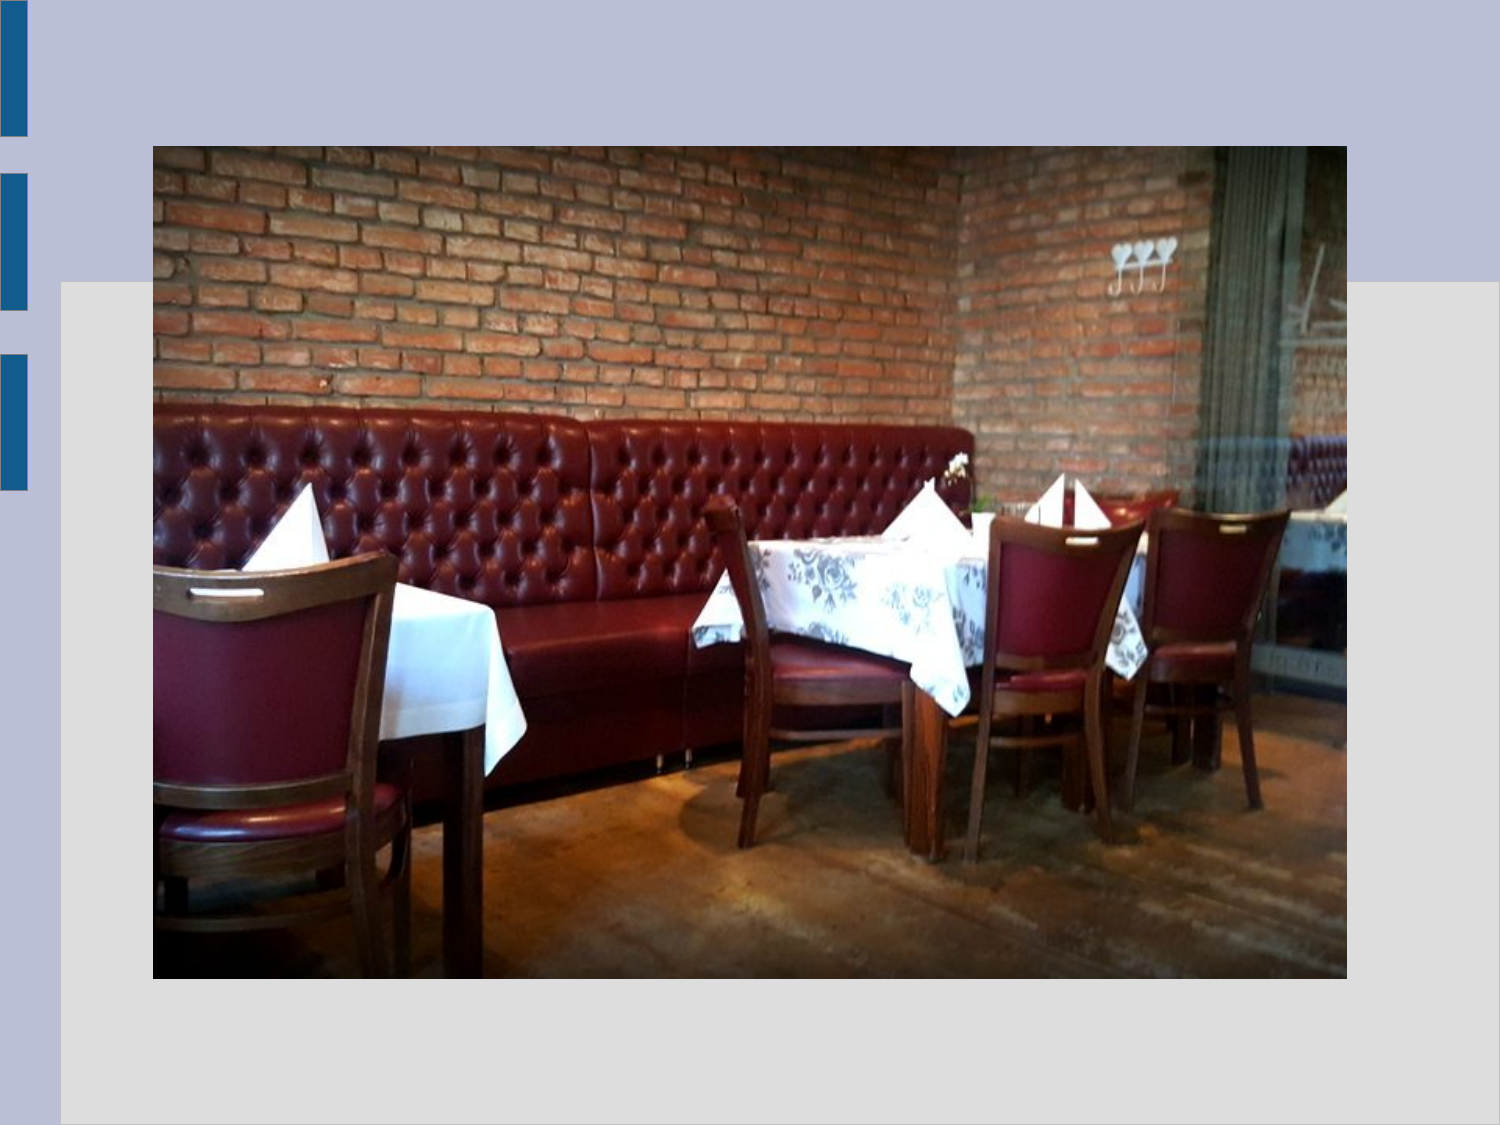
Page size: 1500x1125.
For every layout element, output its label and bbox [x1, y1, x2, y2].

picture [153, 146, 1347, 979]
